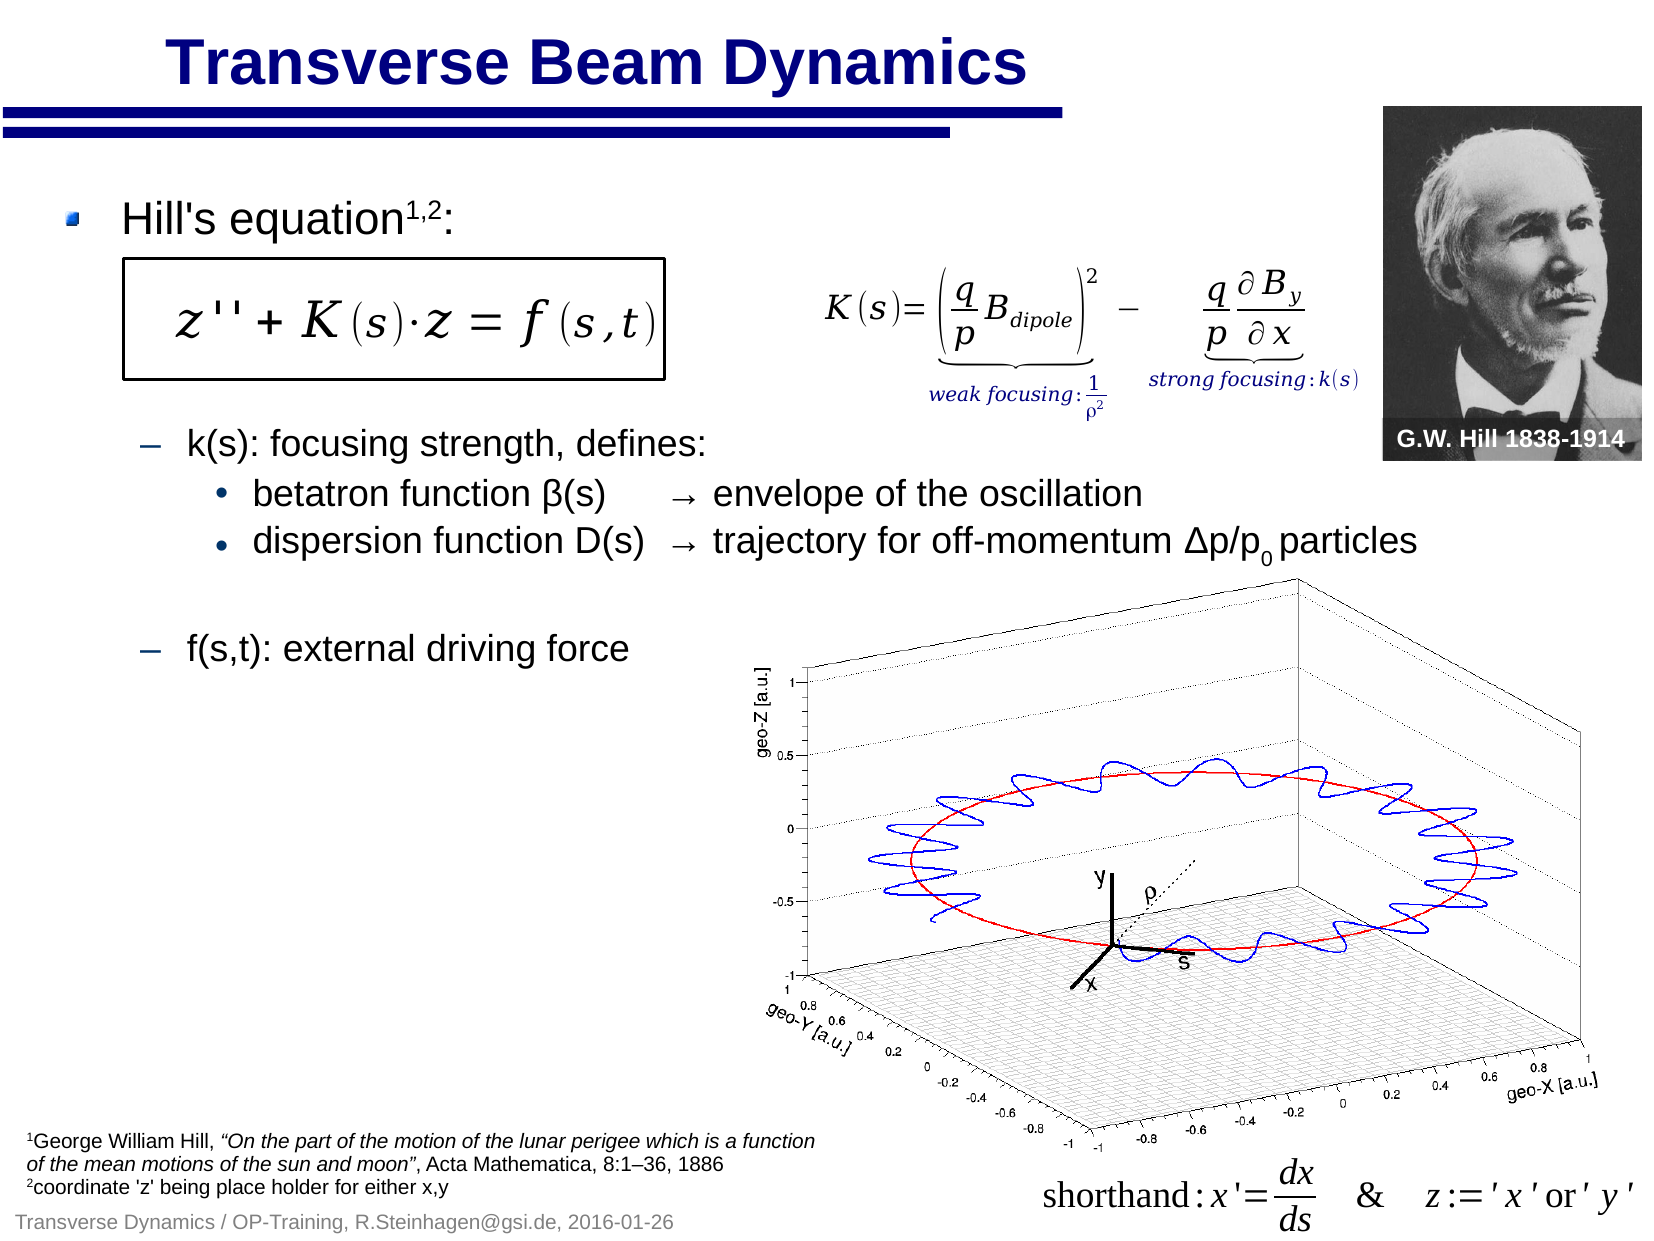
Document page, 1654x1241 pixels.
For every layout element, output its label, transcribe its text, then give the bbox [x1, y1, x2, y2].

picture [1383, 106, 1642, 417]
title Transverse Beam Dynamics [165, 0, 1548, 124]
text_box 1George William Hill, “On the part of the motion of the lunar perigee which is a function of the mean motions of the sun and moon”, Acta Mathematica, 8:1–36, 1886 2coordinate 'z' being place holder for either x,y [11, 1122, 851, 1207]
list Hill's equation1,2: k(s): focusing strength, defines: betatron function β(s) → envelope of the oscillation dispersion function D(s) → trajectory for off-momentum Δp/p0 particles f(s,t): external driving force [65, 192, 1628, 1205]
text_box G.W. Hill 1838-1914 [1381, 417, 1642, 461]
chart [160, 291, 663, 350]
chart [814, 263, 1367, 423]
chart [1033, 1151, 1645, 1241]
